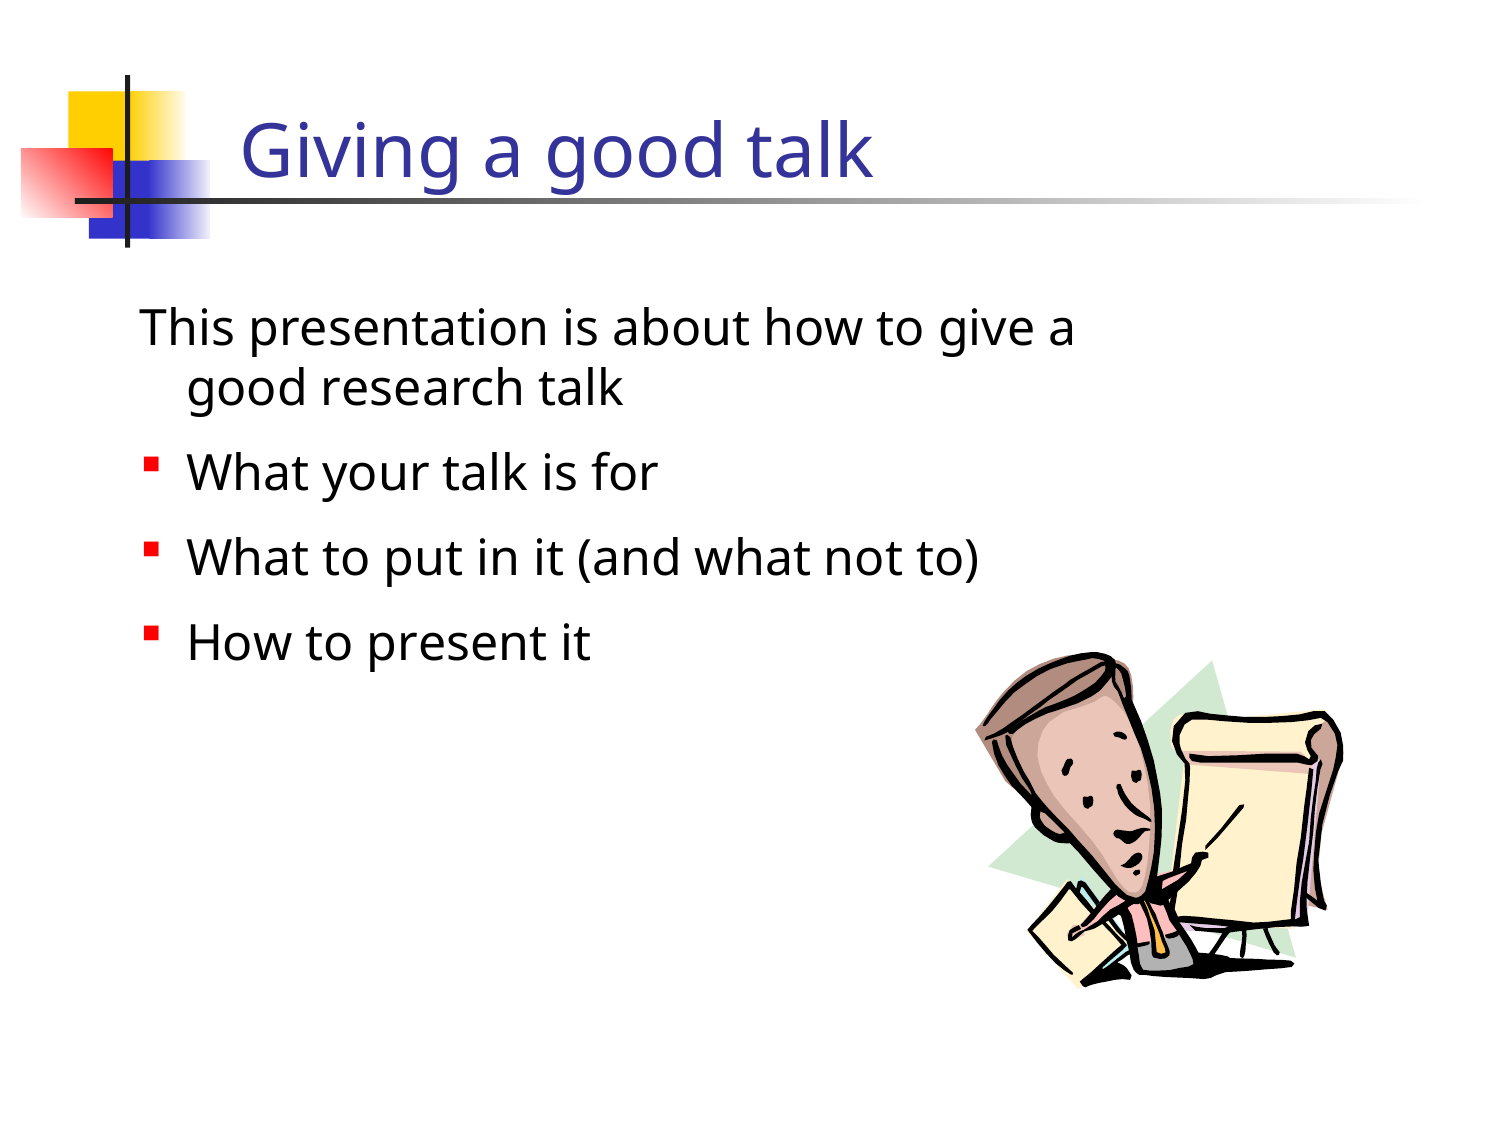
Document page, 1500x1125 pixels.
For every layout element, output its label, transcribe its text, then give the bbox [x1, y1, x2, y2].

picture [975, 650, 1347, 993]
text_box This presentation is about how to give a good research talk What your talk is for What to put in it (and what not to)‏ How to present it [124, 287, 1126, 678]
title Giving a good talk [224, 12, 1500, 200]
